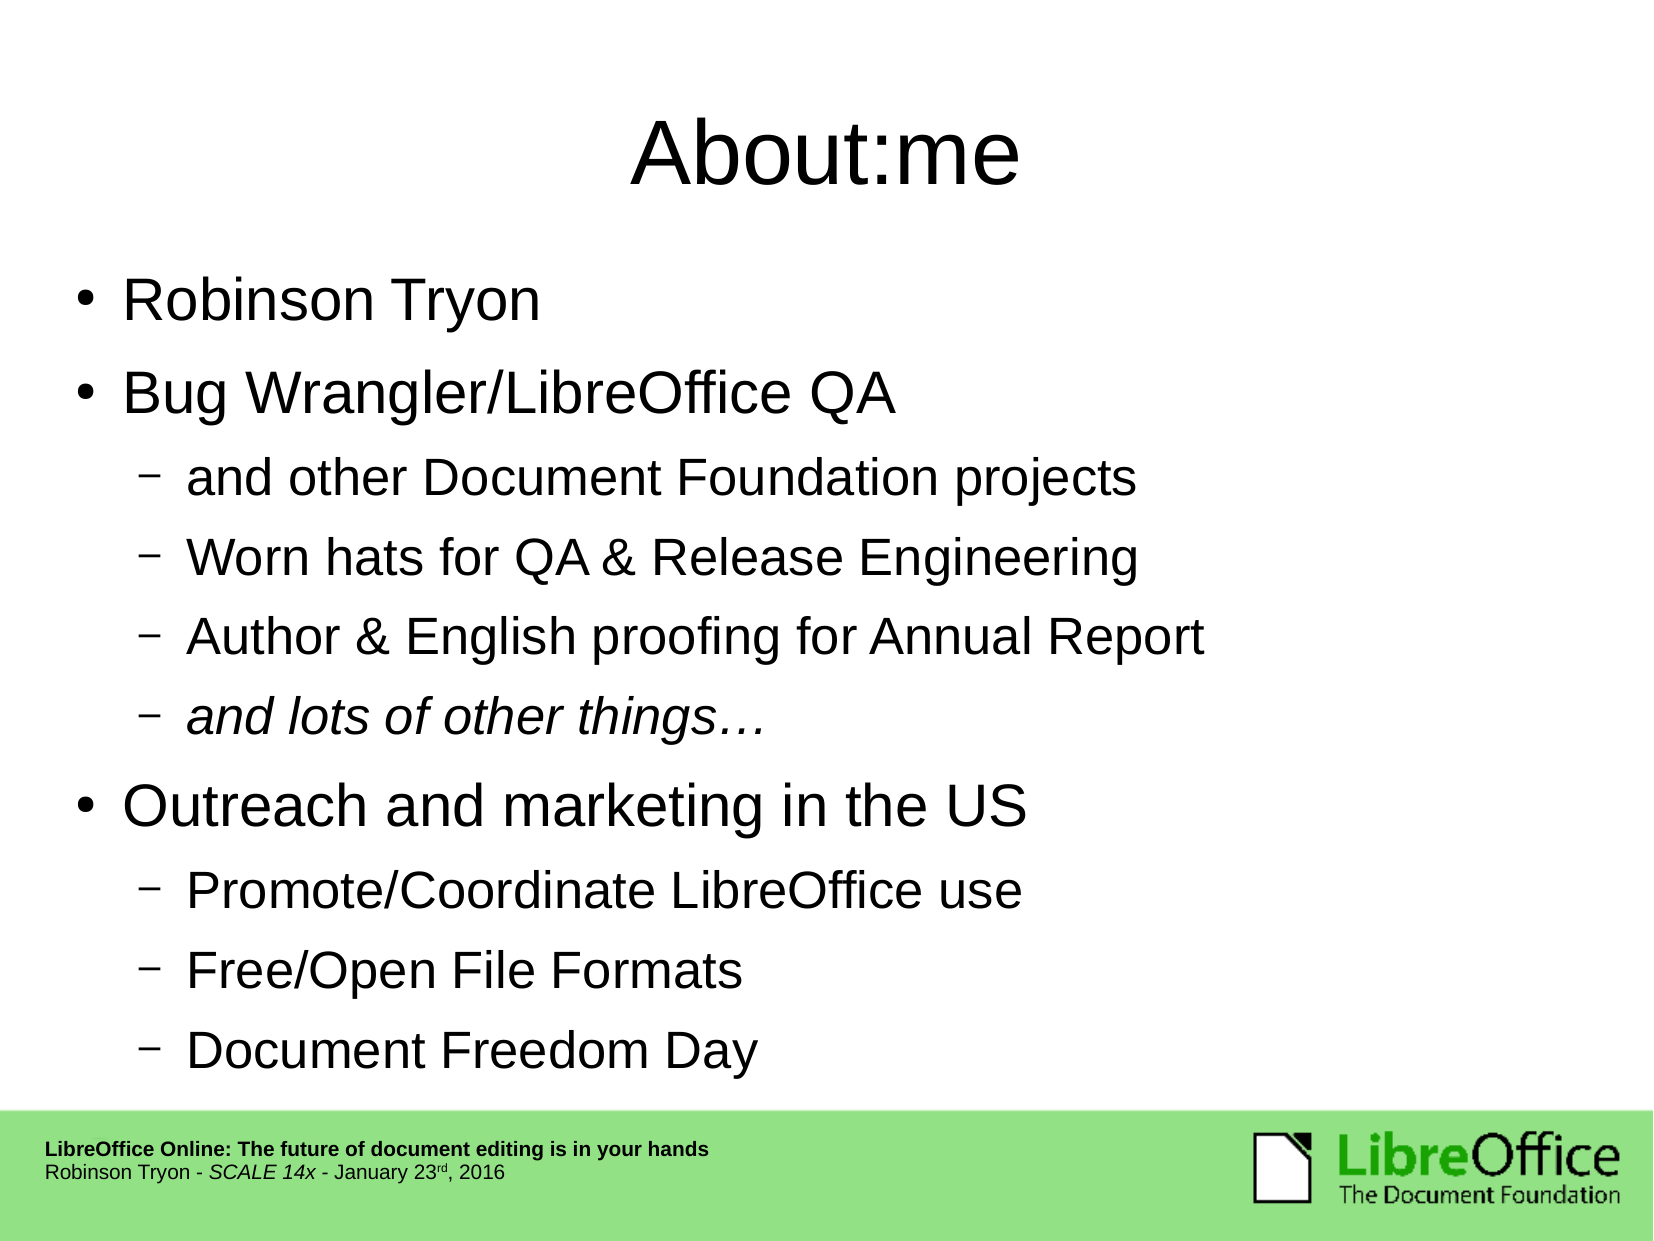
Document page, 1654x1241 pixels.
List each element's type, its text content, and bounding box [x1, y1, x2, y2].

picture [0, 0, 1654, 1241]
list Robinson Tryon Bug Wrangler/LibreOffice QA and other Document Foundation projects Worn hats for QA & Release Engineering Author & English proofing for Annual Report and lots of other things… Outreach and marketing in the US Promote/Coordinate LibreOffice use Free/Open File Formats Document Freedom Day [58, 265, 1594, 1082]
title About:me [82, 49, 1571, 257]
